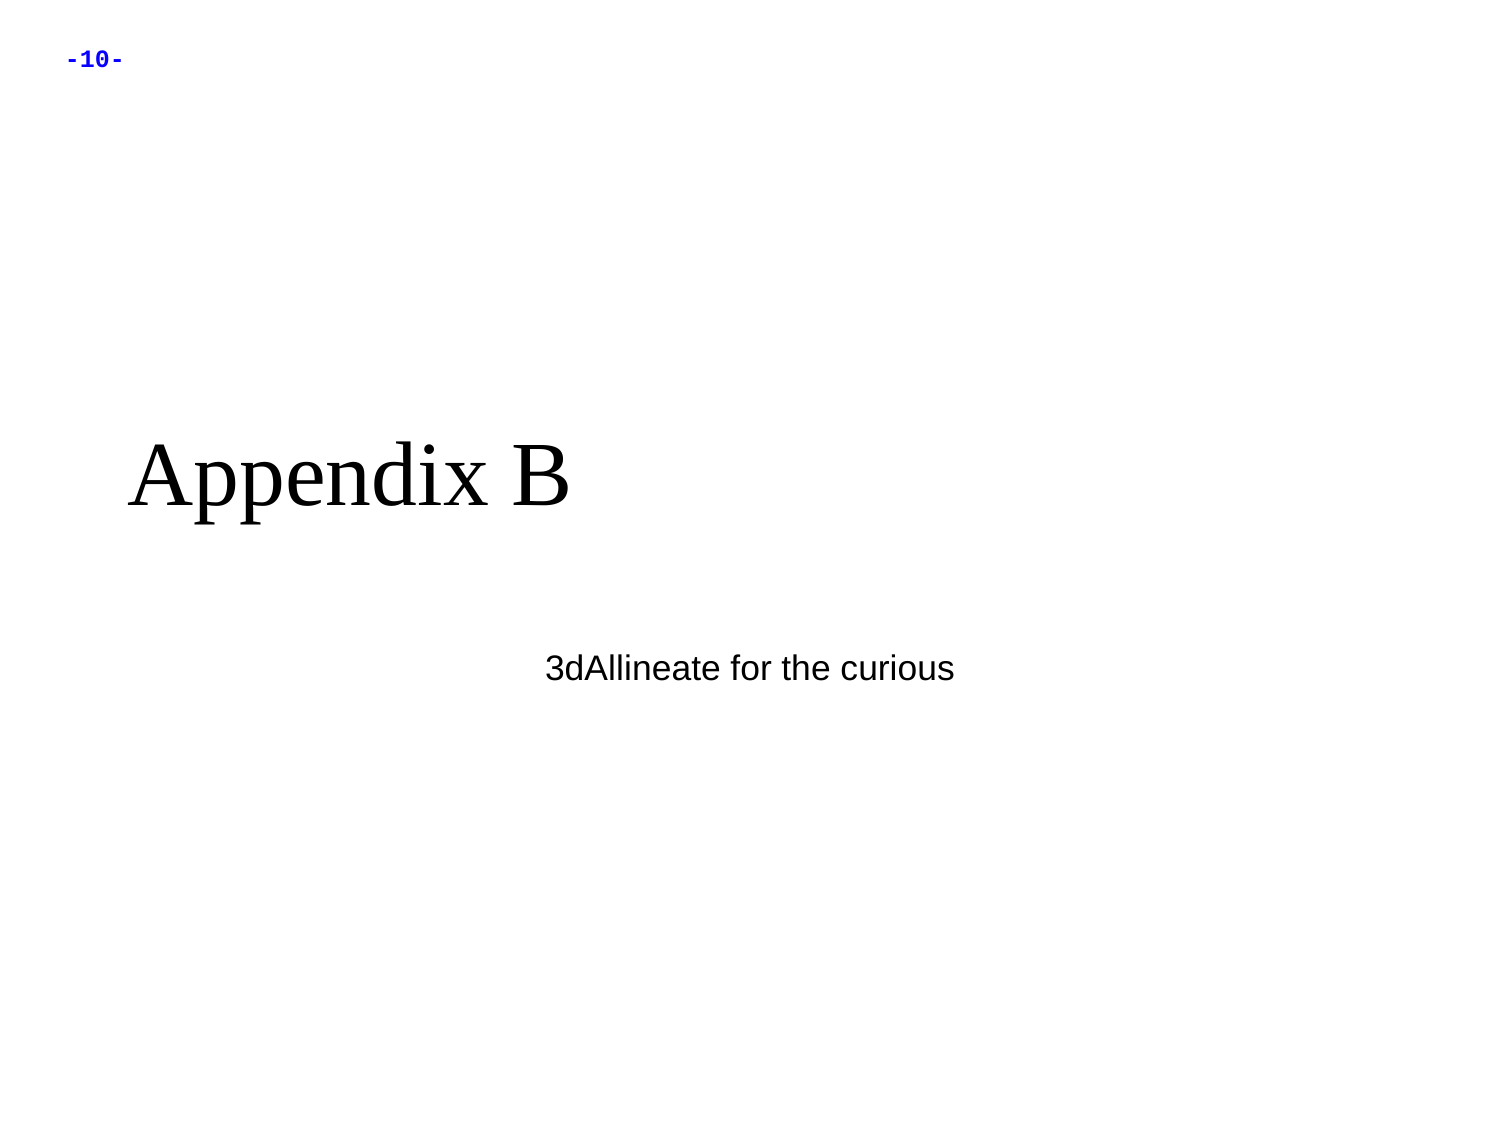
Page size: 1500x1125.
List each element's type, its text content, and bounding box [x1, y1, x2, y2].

text_box Appendix B [112, 374, 1388, 563]
text_box 3dAllineate for the curious [225, 637, 1276, 926]
